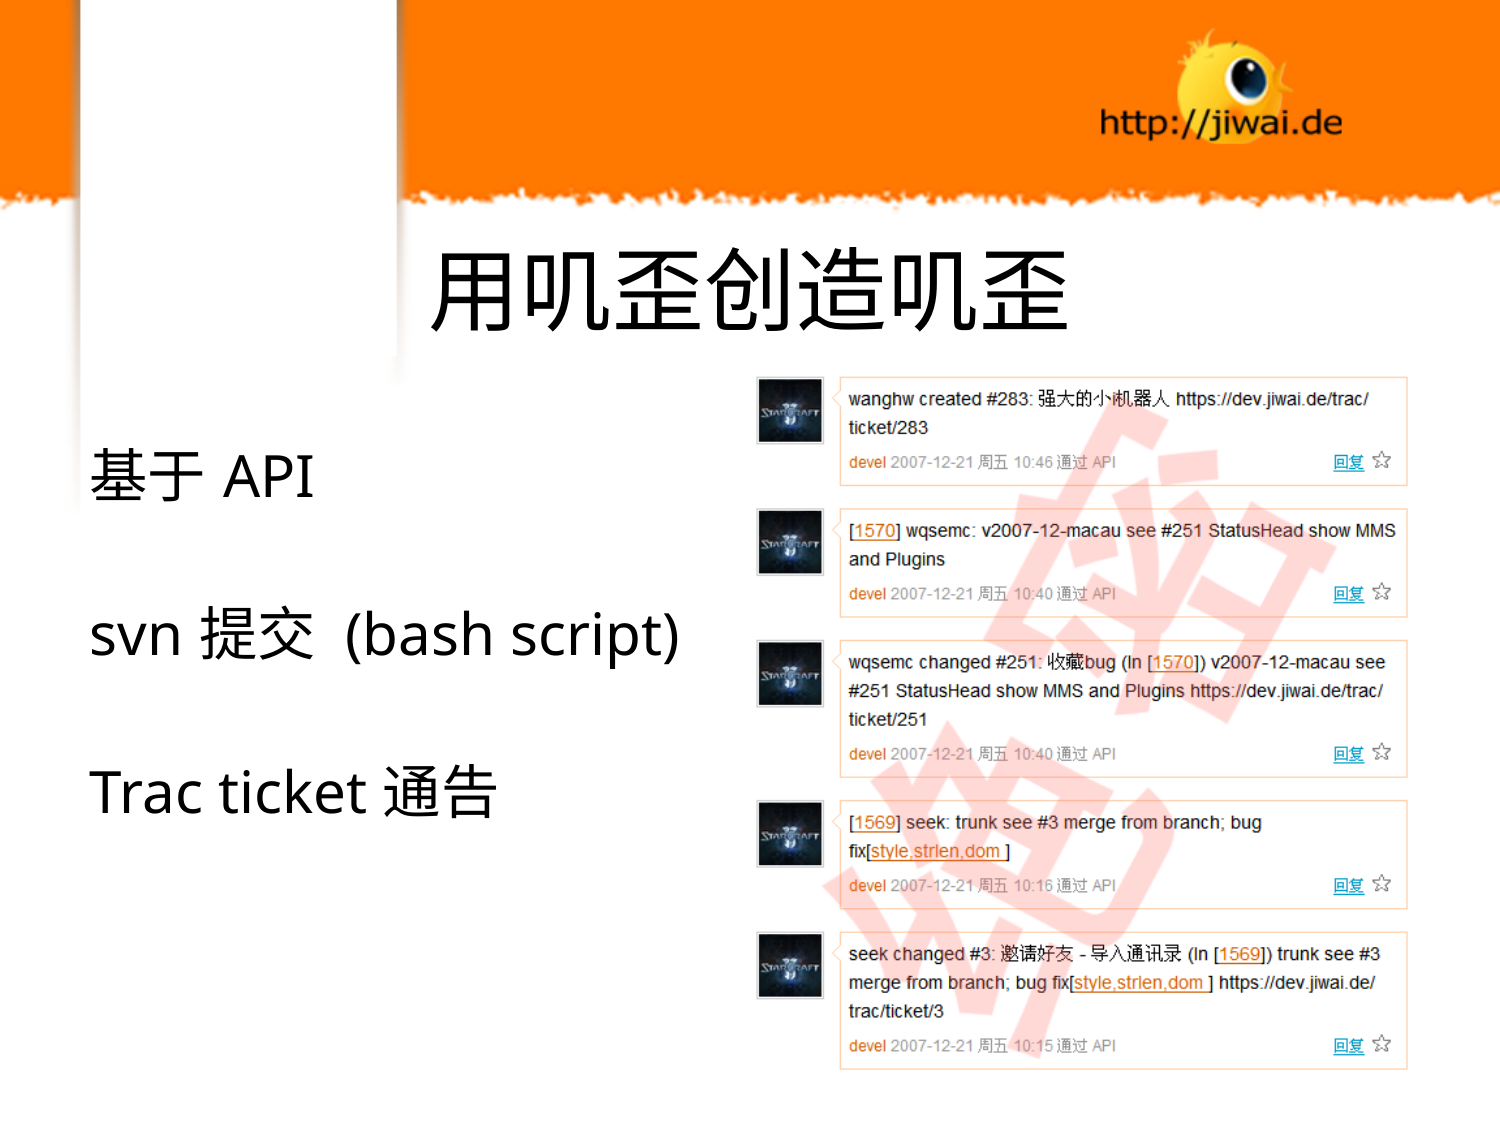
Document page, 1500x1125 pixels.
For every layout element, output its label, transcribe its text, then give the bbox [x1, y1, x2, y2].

list 基于API svn提交 (bash script)‏ Trac ticket通告 [75, 421, 739, 1005]
picture [0, 0, 1500, 1125]
title 用叽歪创造叽歪 [75, 210, 1426, 399]
